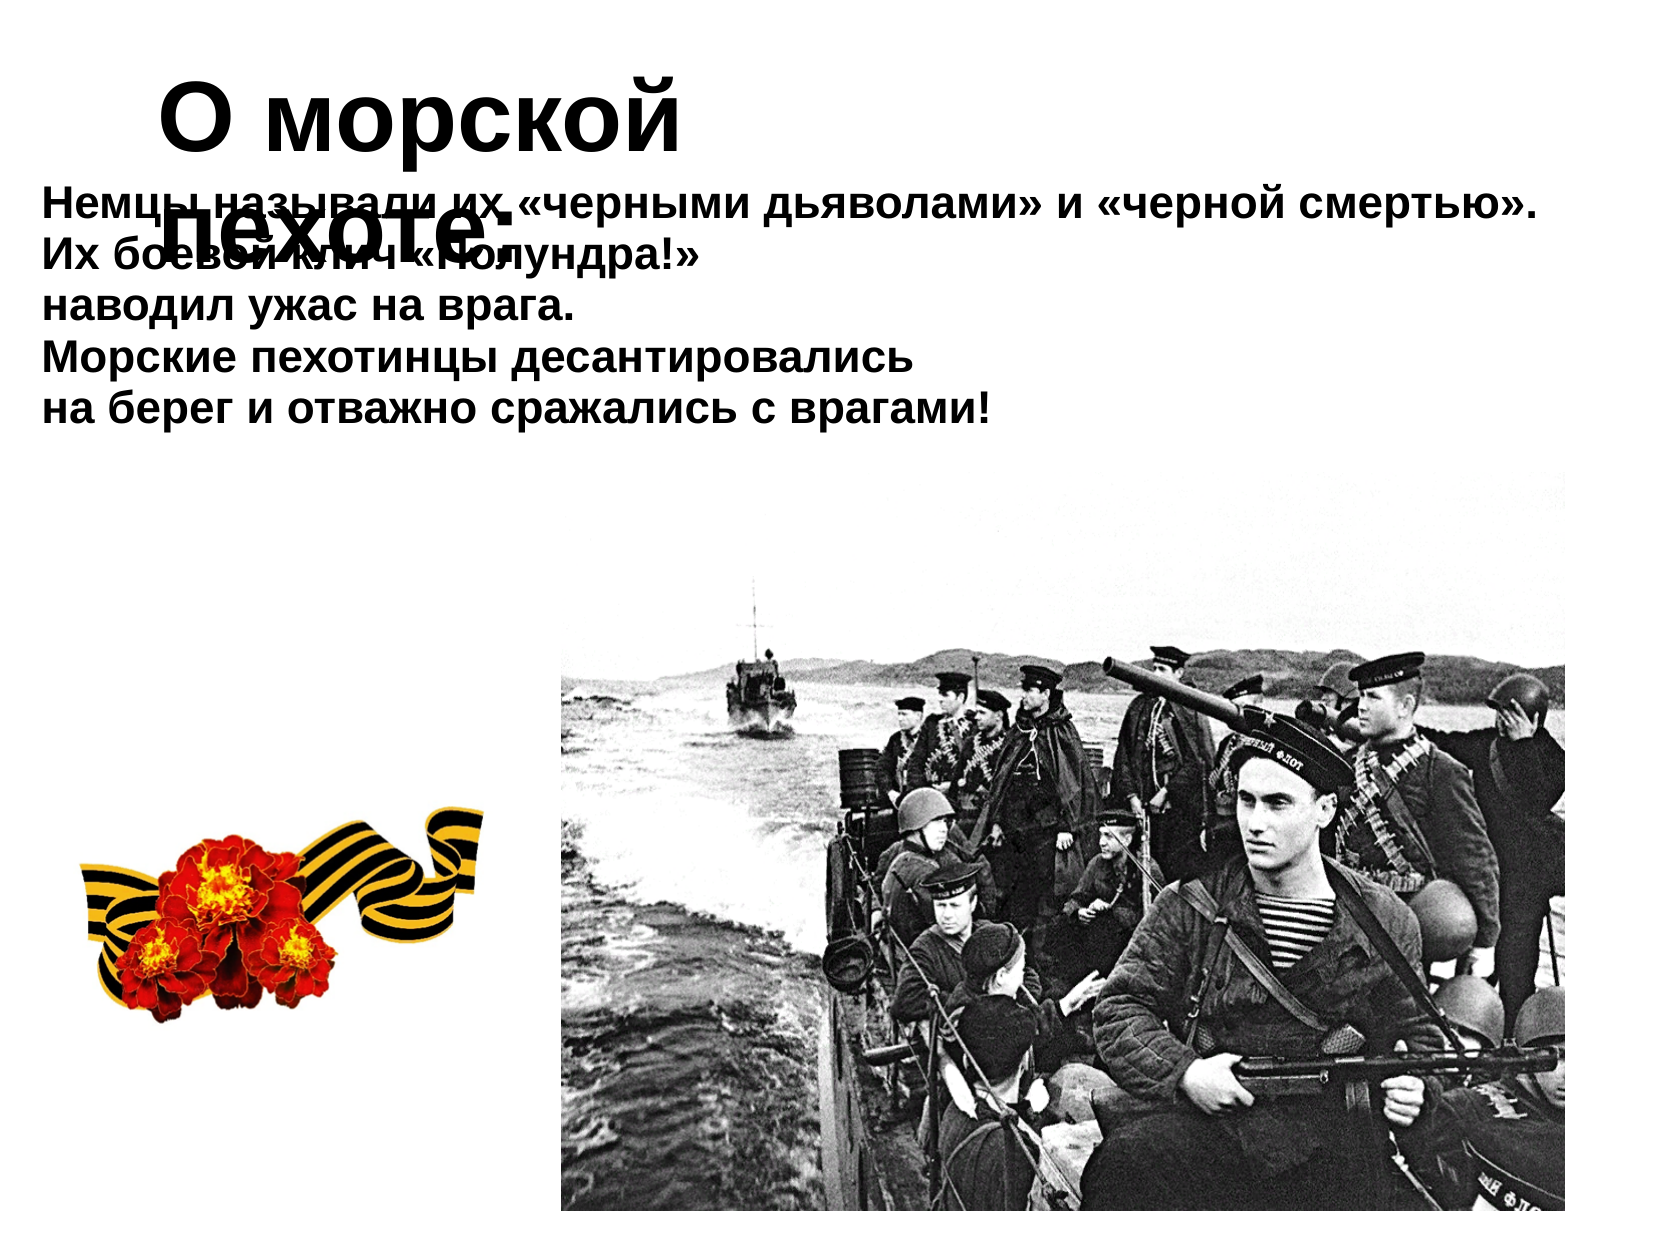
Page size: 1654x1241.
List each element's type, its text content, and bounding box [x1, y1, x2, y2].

text_box О морской пехоте: [142, 53, 1075, 170]
picture [561, 472, 1565, 1211]
text_box Немцы называли их «черными дьяволами» и «черной смертью». Их боевой клич «Полундра!» наводил ужас на врага. Морские пехотинцы десантировались на берег и отважно сражались с врагами! [26, 169, 1595, 454]
picture [45, 739, 512, 1097]
